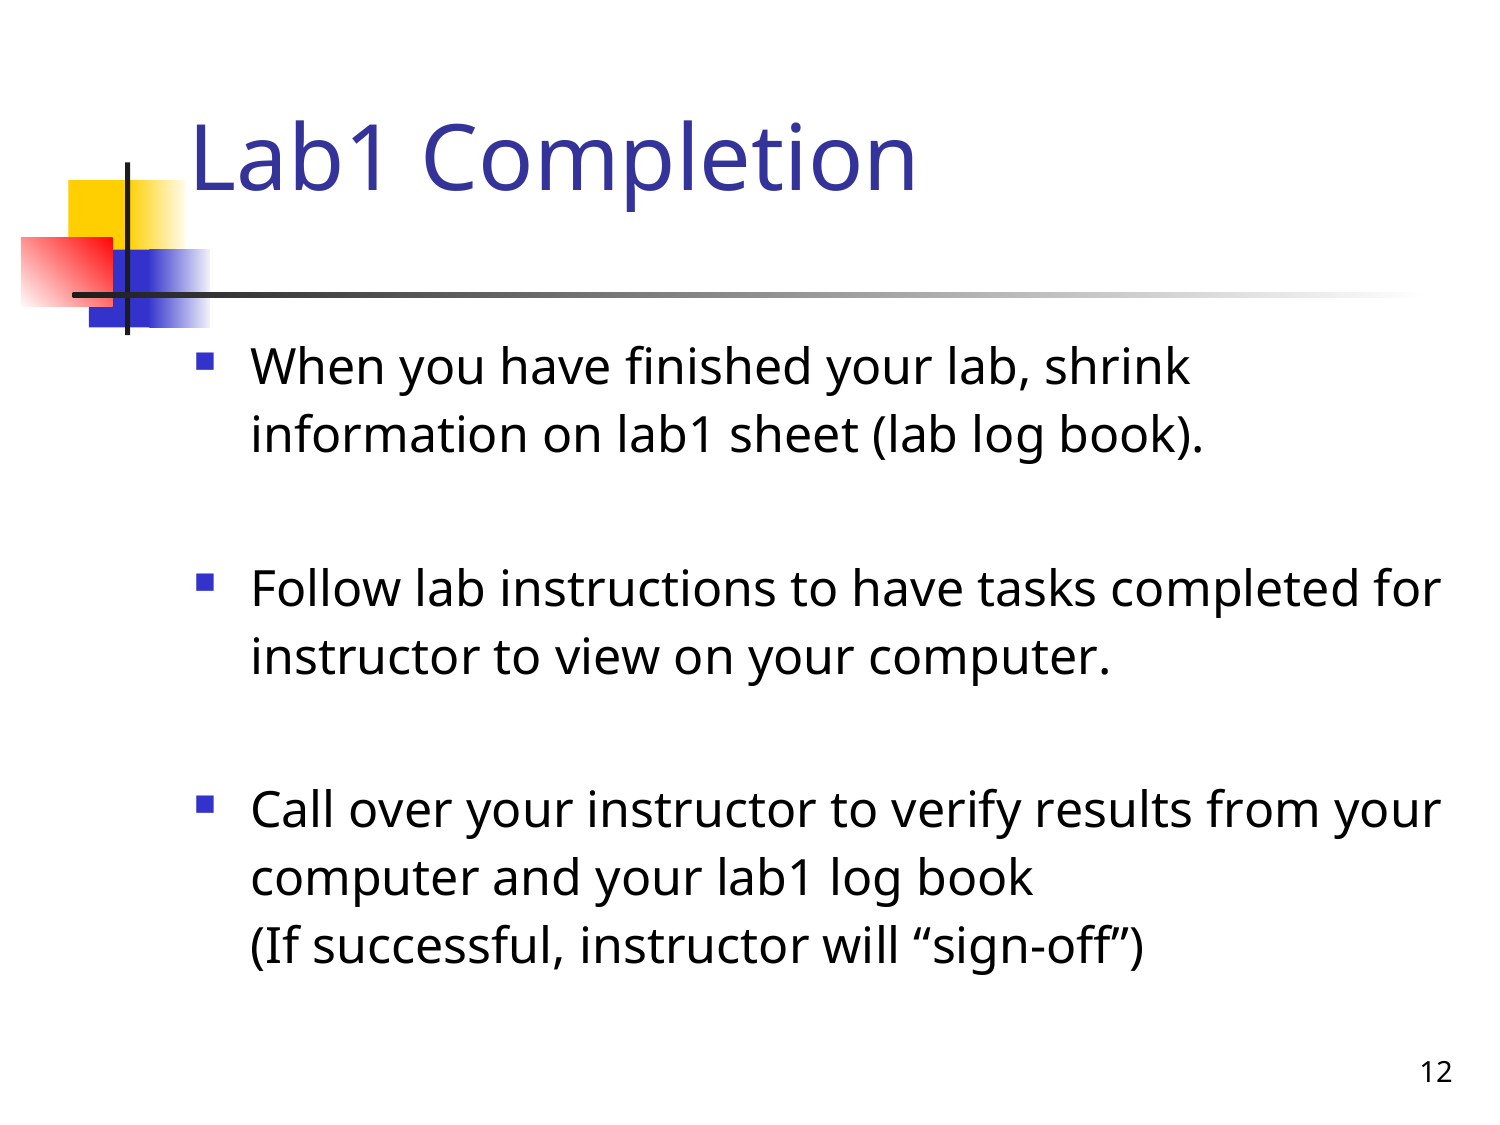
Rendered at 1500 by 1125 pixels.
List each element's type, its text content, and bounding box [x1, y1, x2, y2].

list When you have finished your lab, shrink information on lab1 sheet (lab log book). Follow lab instructions to have tasks completed for instructor to view on your computer. Call over your instructor to verify results from your computer and your lab1 log book (If successful, instructor will “sign-off”) [193, 331, 1469, 1059]
title Lab1 Completion [188, 42, 1468, 268]
